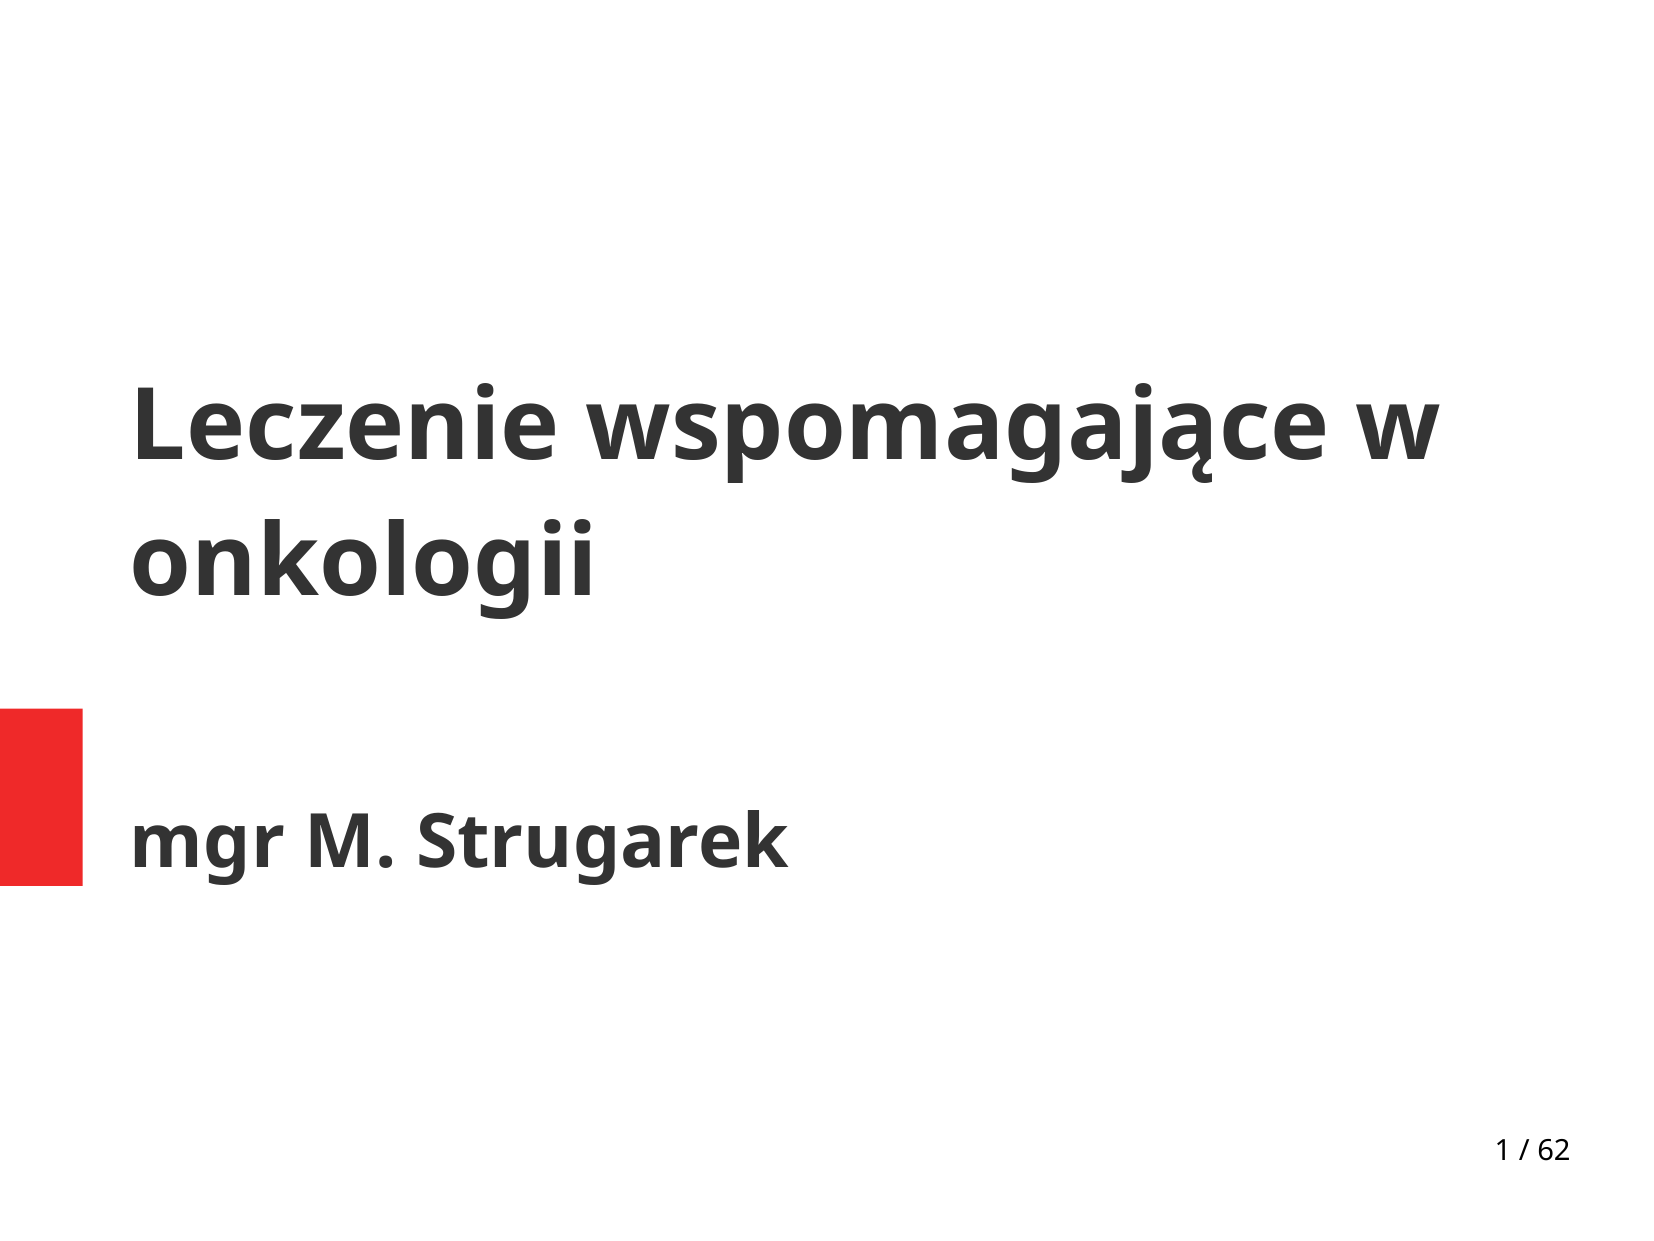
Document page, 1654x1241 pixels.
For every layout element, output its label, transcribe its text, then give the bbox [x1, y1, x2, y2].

title Leczenie wspomagające w onkologii mgr M. Strugarek [129, 342, 1536, 907]
